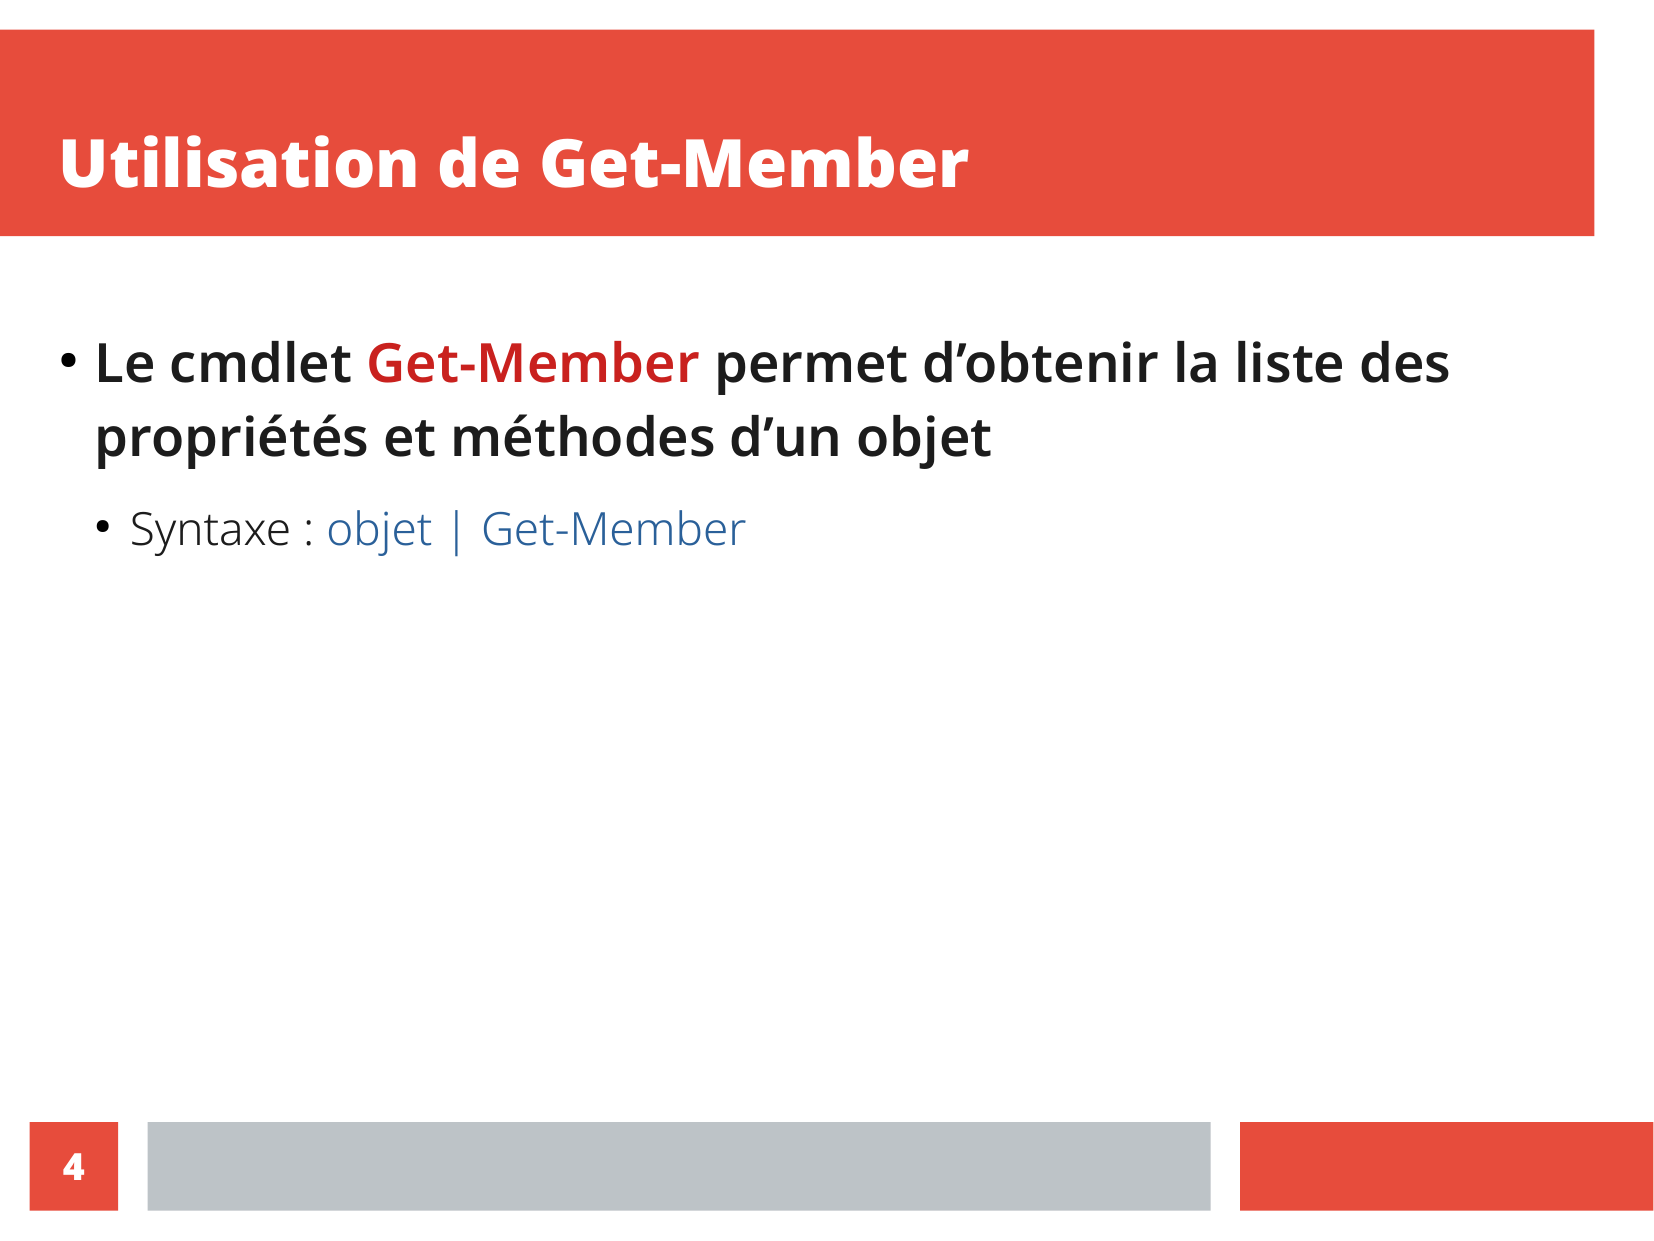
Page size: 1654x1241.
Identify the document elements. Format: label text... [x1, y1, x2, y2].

list Le cmdlet Get-Member permet d’obtenir la liste des propriétés et méthodes d’un objet Syntaxe : objet | Get-Member [59, 324, 1565, 1093]
title Utilisation de Get-Member [59, 59, 1595, 207]
